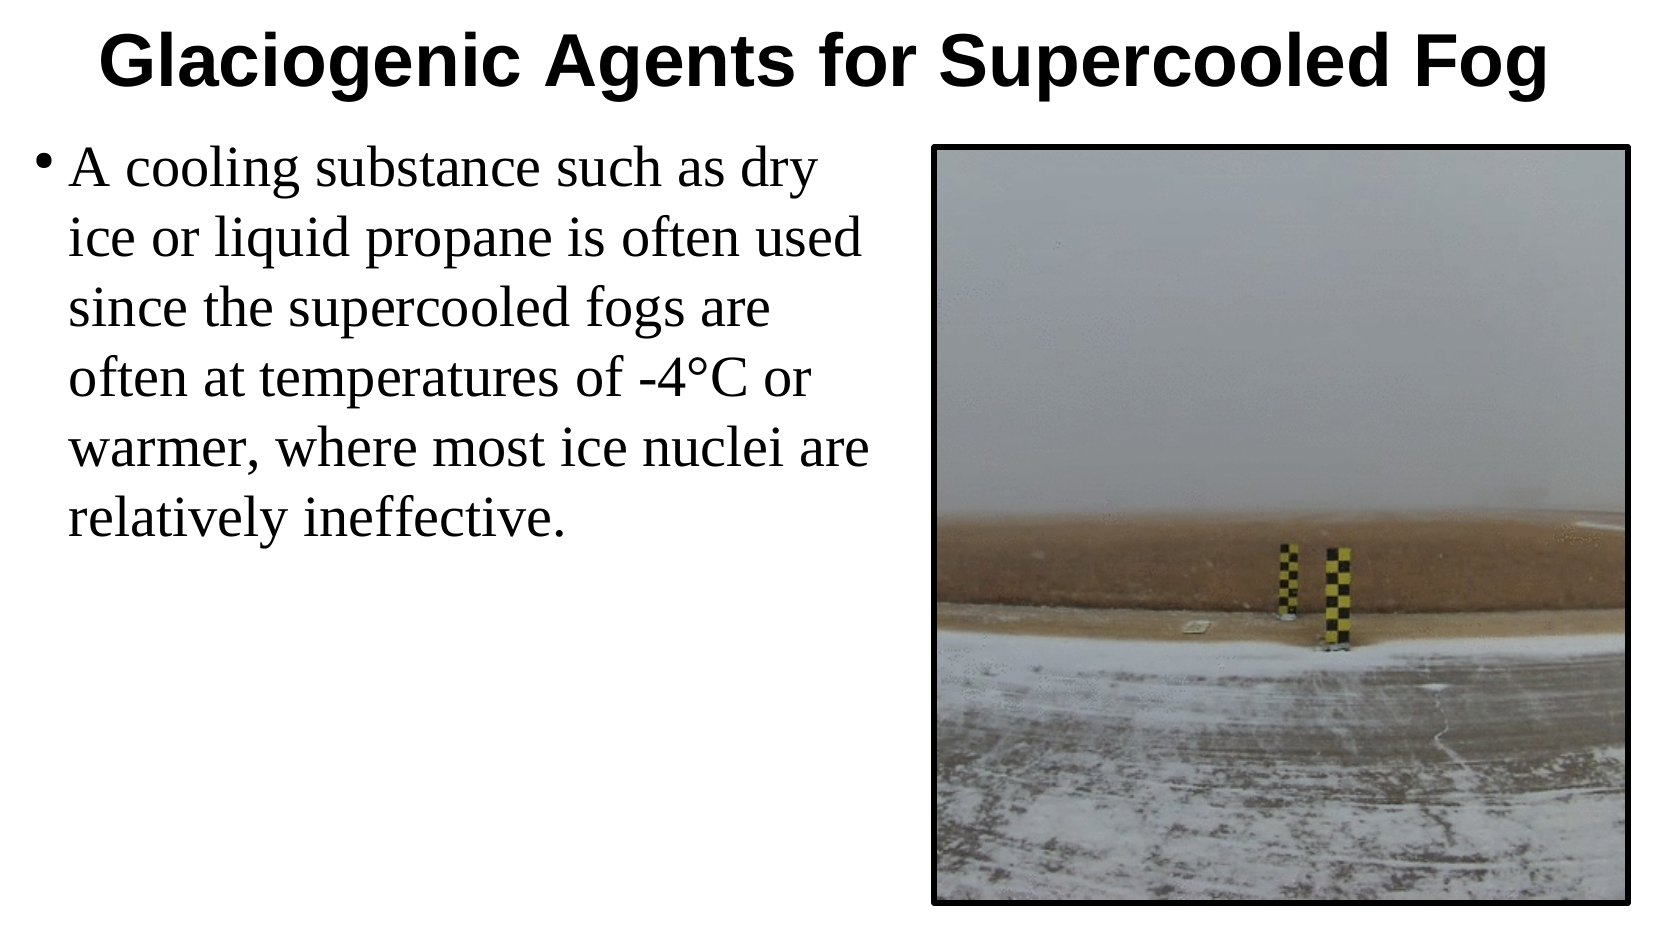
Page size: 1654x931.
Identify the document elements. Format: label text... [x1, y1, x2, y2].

picture [937, 150, 1625, 901]
title Glaciogenic Agents for Supercooled Fog [0, 5, 1654, 107]
text_box A cooling substance such as dry ice or liquid propane is often used since the supercooled fogs are often at temperatures of -4°C or warmer, where most ice nuclei are relatively ineffective. [4, 120, 901, 644]
